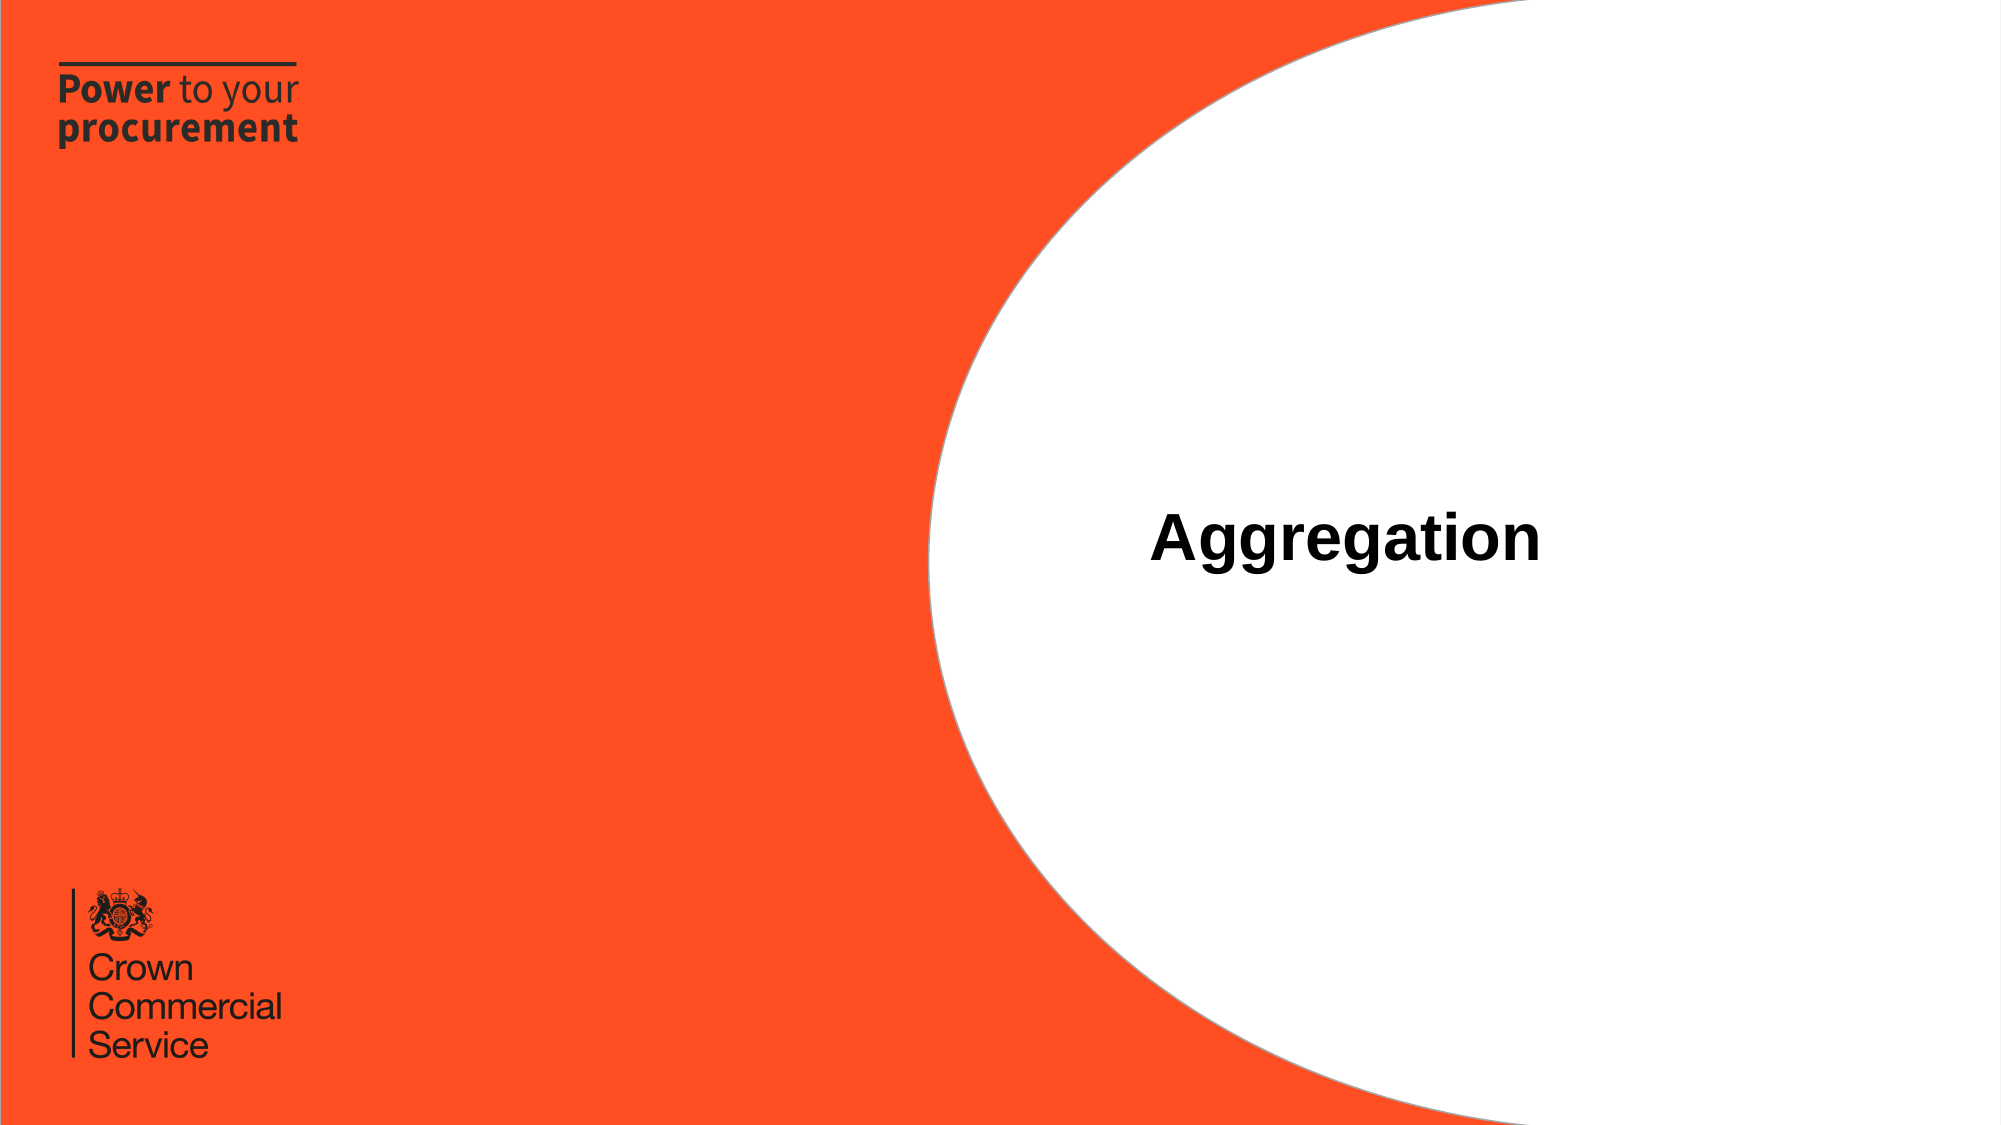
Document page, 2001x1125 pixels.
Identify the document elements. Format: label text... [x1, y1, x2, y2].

title Aggregation [1149, 493, 1667, 632]
text_box [928, 0, 2000, 1125]
